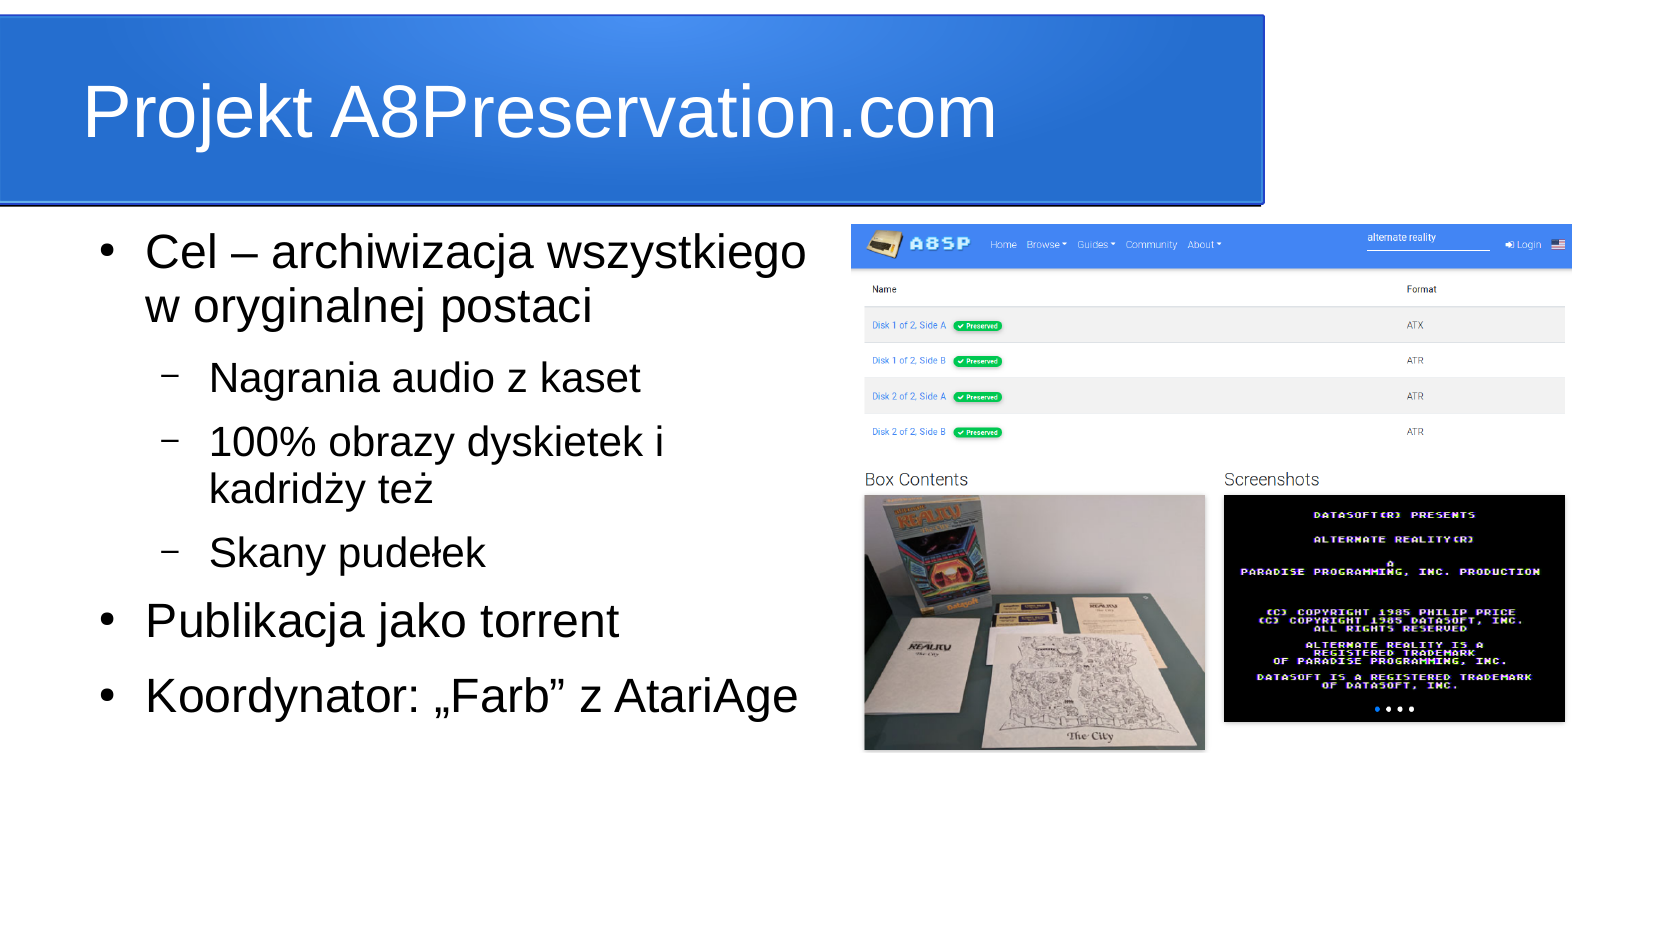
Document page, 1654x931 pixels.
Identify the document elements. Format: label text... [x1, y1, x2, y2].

list Cel – archiwizacja wszystkiego w oryginalnej postaci Nagrania audio z kaset 100% obrazy dyskietek i kadridży też Skany pudełek Publikacja jako torrent Koordynator: „Farb” z AtariAge [82, 224, 809, 764]
title Projekt A8Preservation.com [82, 35, 1235, 189]
picture [851, 224, 1572, 753]
